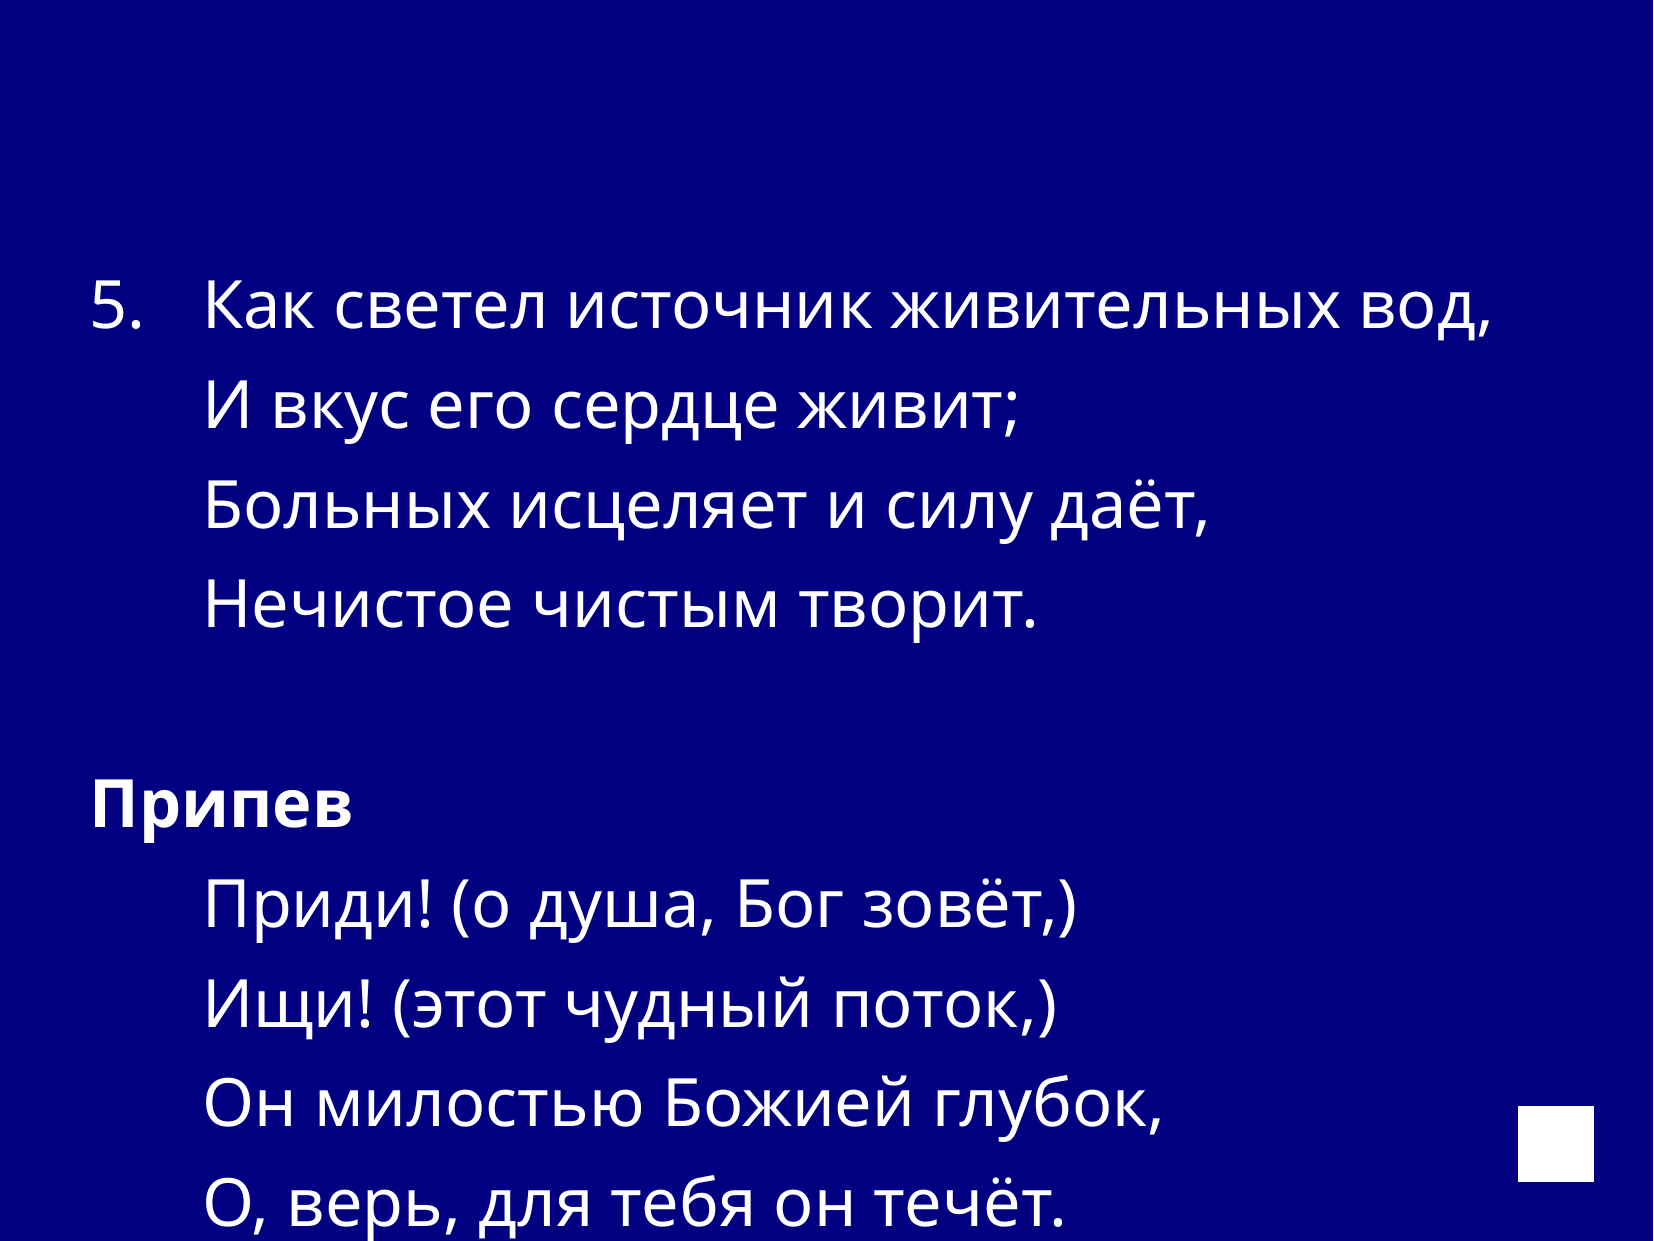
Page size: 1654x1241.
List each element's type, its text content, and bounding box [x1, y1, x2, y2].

text_box 5. Как светел источник живительных вод, И вкус его сердце живит; Больных исцеляет и силу даёт, Нечистое чистым творит. Припев Приди! (о душа, Бог зовёт,) Ищи! (этот чудный поток,) Он милостью Божией глубок, О, верь, для тебя он течёт. [75, 150, 1653, 1163]
text_box [1518, 1163, 1594, 1182]
